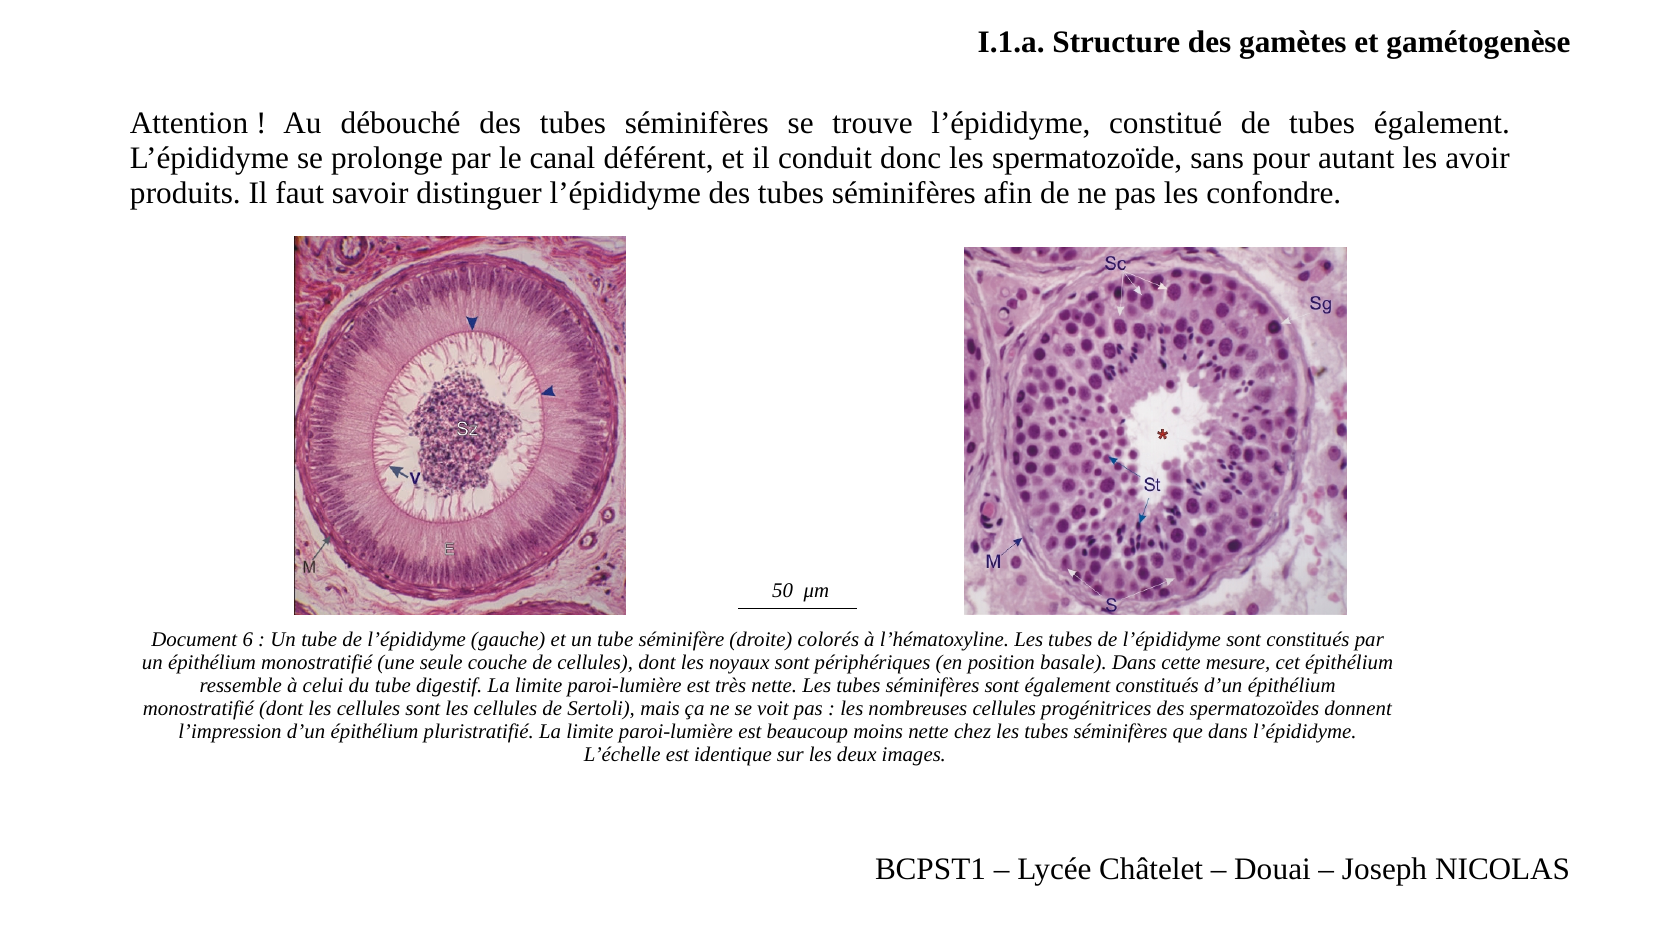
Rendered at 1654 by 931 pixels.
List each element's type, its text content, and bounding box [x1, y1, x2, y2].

text_box Document 6 : Un tube de l’épididyme (gauche) et un tube séminifère (droite) colorés à l’hématoxyline. Les tubes de l’épididyme sont constitués par un épithélium monostratifié (une seule couche de cellules), dont les noyaux sont périphériques (en position basale). Dans cette mesure, cet épithélium ressemble à celui du tube digestif. La limite paroi-lumière est très nette. Les tubes séminifères sont également constitués d’un épithélium monostratifié (dont les cellules sont les cellules de Sertoli), mais ça ne se voit pas : les nombreuses cellules progénitrices des spermatozoïdes donnent l’impression d’un épithélium pluristratifié. La limite paroi-lumière est beaucoup moins nette chez les tubes séminifères que dans l’épididyme. L’échelle est identique sur les deux images. [141, 627, 1394, 766]
picture [964, 247, 1347, 615]
text_box I.1.a. Structure des gamètes et gamétogenèse [401, 5, 1572, 78]
picture [294, 236, 626, 615]
text_box BCPST1 – Lycée Châtelet – Douai – Joseph NICOLAS [637, 832, 1571, 905]
text_box Attention ! Au débouché des tubes séminifères se trouve l’épididyme, constitué de tubes également. L’épididyme se prolonge par le canal déférent, et il conduit donc les spermatozoïde, sans pour autant les avoir produits. Il faut savoir distinguer l’épididyme des tubes séminifères afin de ne pas les confondre. [129, 106, 1512, 284]
text_box 50 μm [767, 578, 839, 603]
